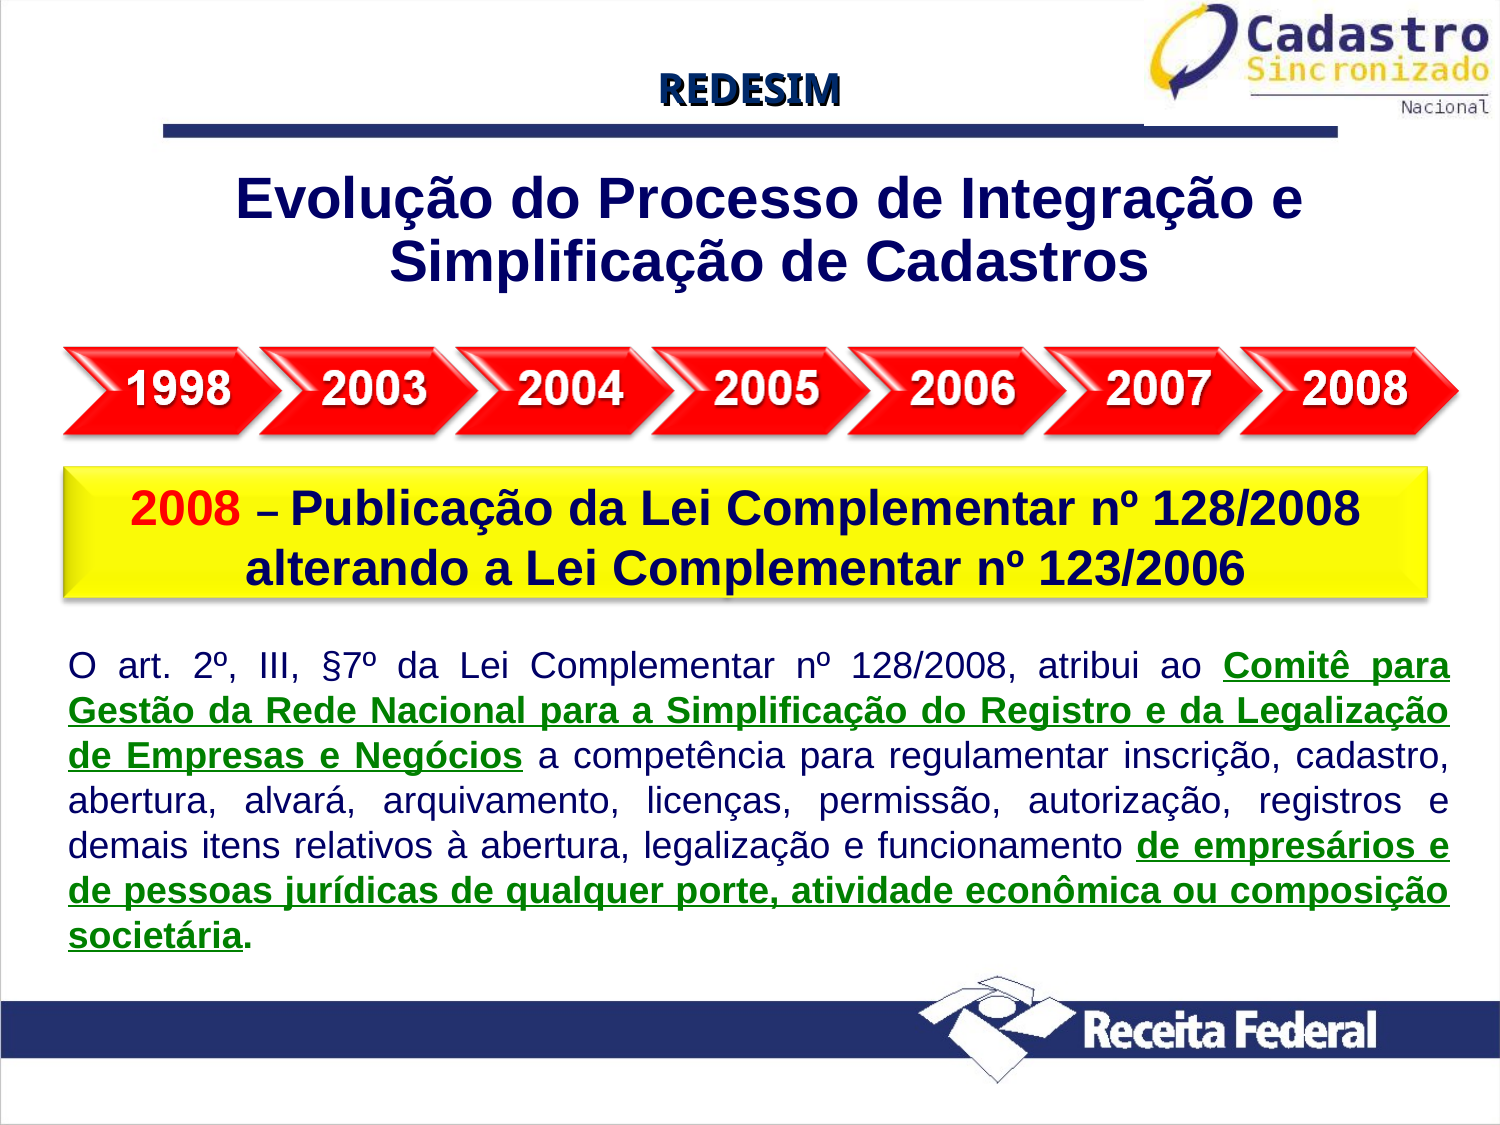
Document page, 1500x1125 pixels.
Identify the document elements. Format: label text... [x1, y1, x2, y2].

text_box O art. 2º, III, §7º da Lei Complementar nº 128/2008, atribui ao Comitê para Gestão da Rede Nacional para a Simplificação do Registro e da Legalização de Empresas e Negócios a competência para regulamentar inscrição, cadastro, abertura, alvará, arquivamento, licenças, permissão, autorização, registros e demais itens relativos à abertura, legalização e funcionamento de empresários e de pessoas jurídicas de qualquer porte, atividade econômica ou composição societária. [53, 633, 1465, 964]
text_box 2008 – Publicação da Lei Complementar nº 128/2008 alterando a Lei Complementar nº 123/2006 [64, 467, 1429, 598]
text_box REDESIM [171, 54, 1329, 121]
picture [0, 0, 1500, 1125]
text_box Evolução do Processo de Integração e Simplificação de Cadastros [88, 160, 1452, 236]
